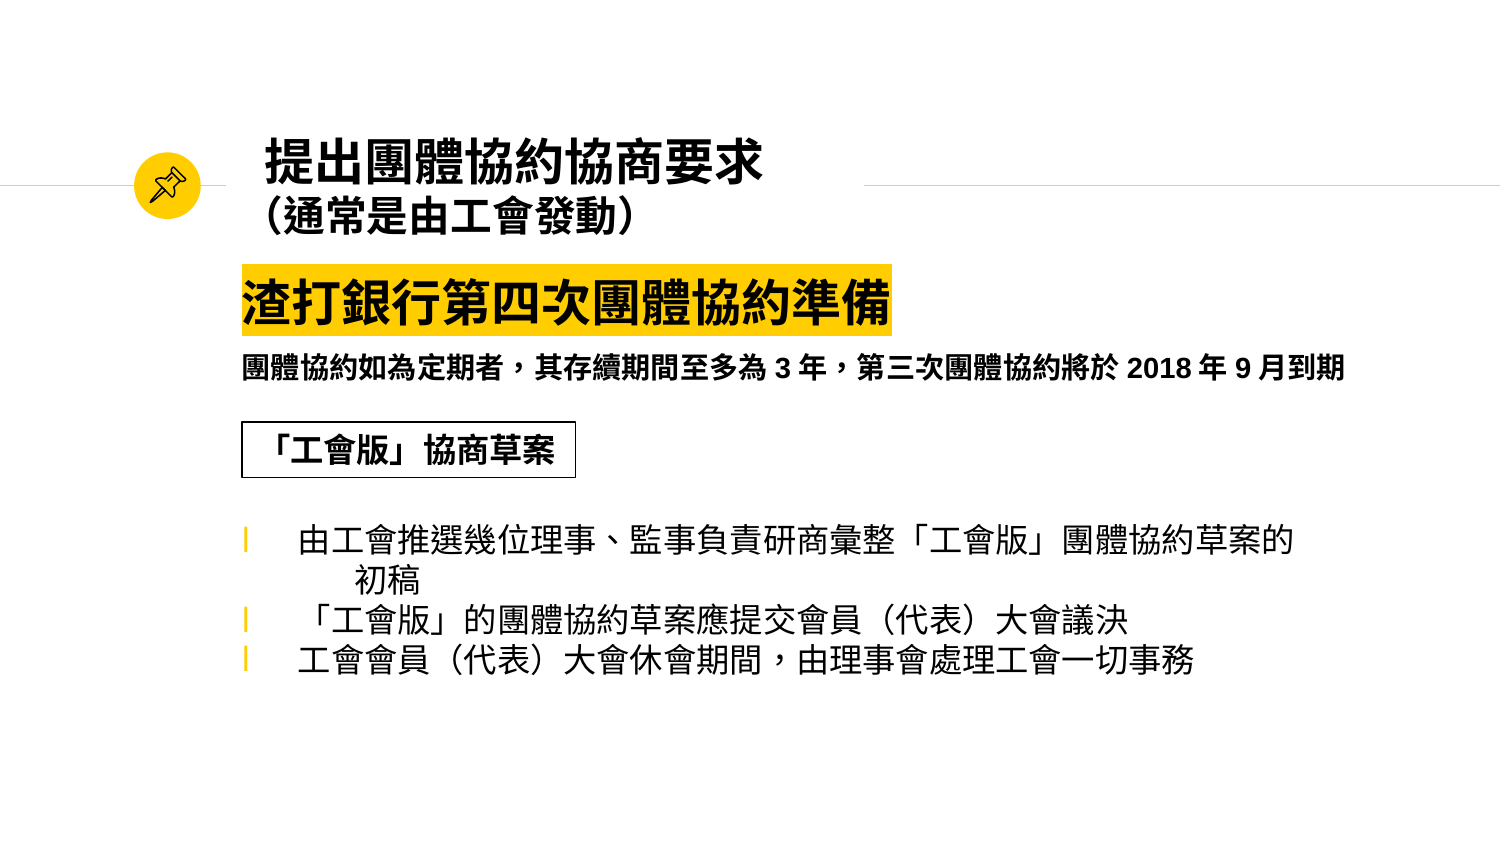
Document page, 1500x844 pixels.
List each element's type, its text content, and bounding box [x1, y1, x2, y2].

list 由工會推選幾位理事、監事負責研商彙整「工會版」團體協約草案的初稿 「工會版」的團體協約草案應提交會員（代表）大會議決 工會會員（代表）大會休會期間，由理事會處理工會一切事務 [226, 504, 1317, 784]
text_box 團體協約如為定期者，其存續期間至多為3年，第三次團體協約將於2018年9月到期 [226, 341, 1357, 393]
text_box 渣打銀行第四次團體協約準備 [226, 256, 1046, 341]
text_box 「工會版」協商草案 [242, 421, 576, 478]
title 提出團體協約協商要求 （通常是由工會發動） [226, 114, 1211, 256]
